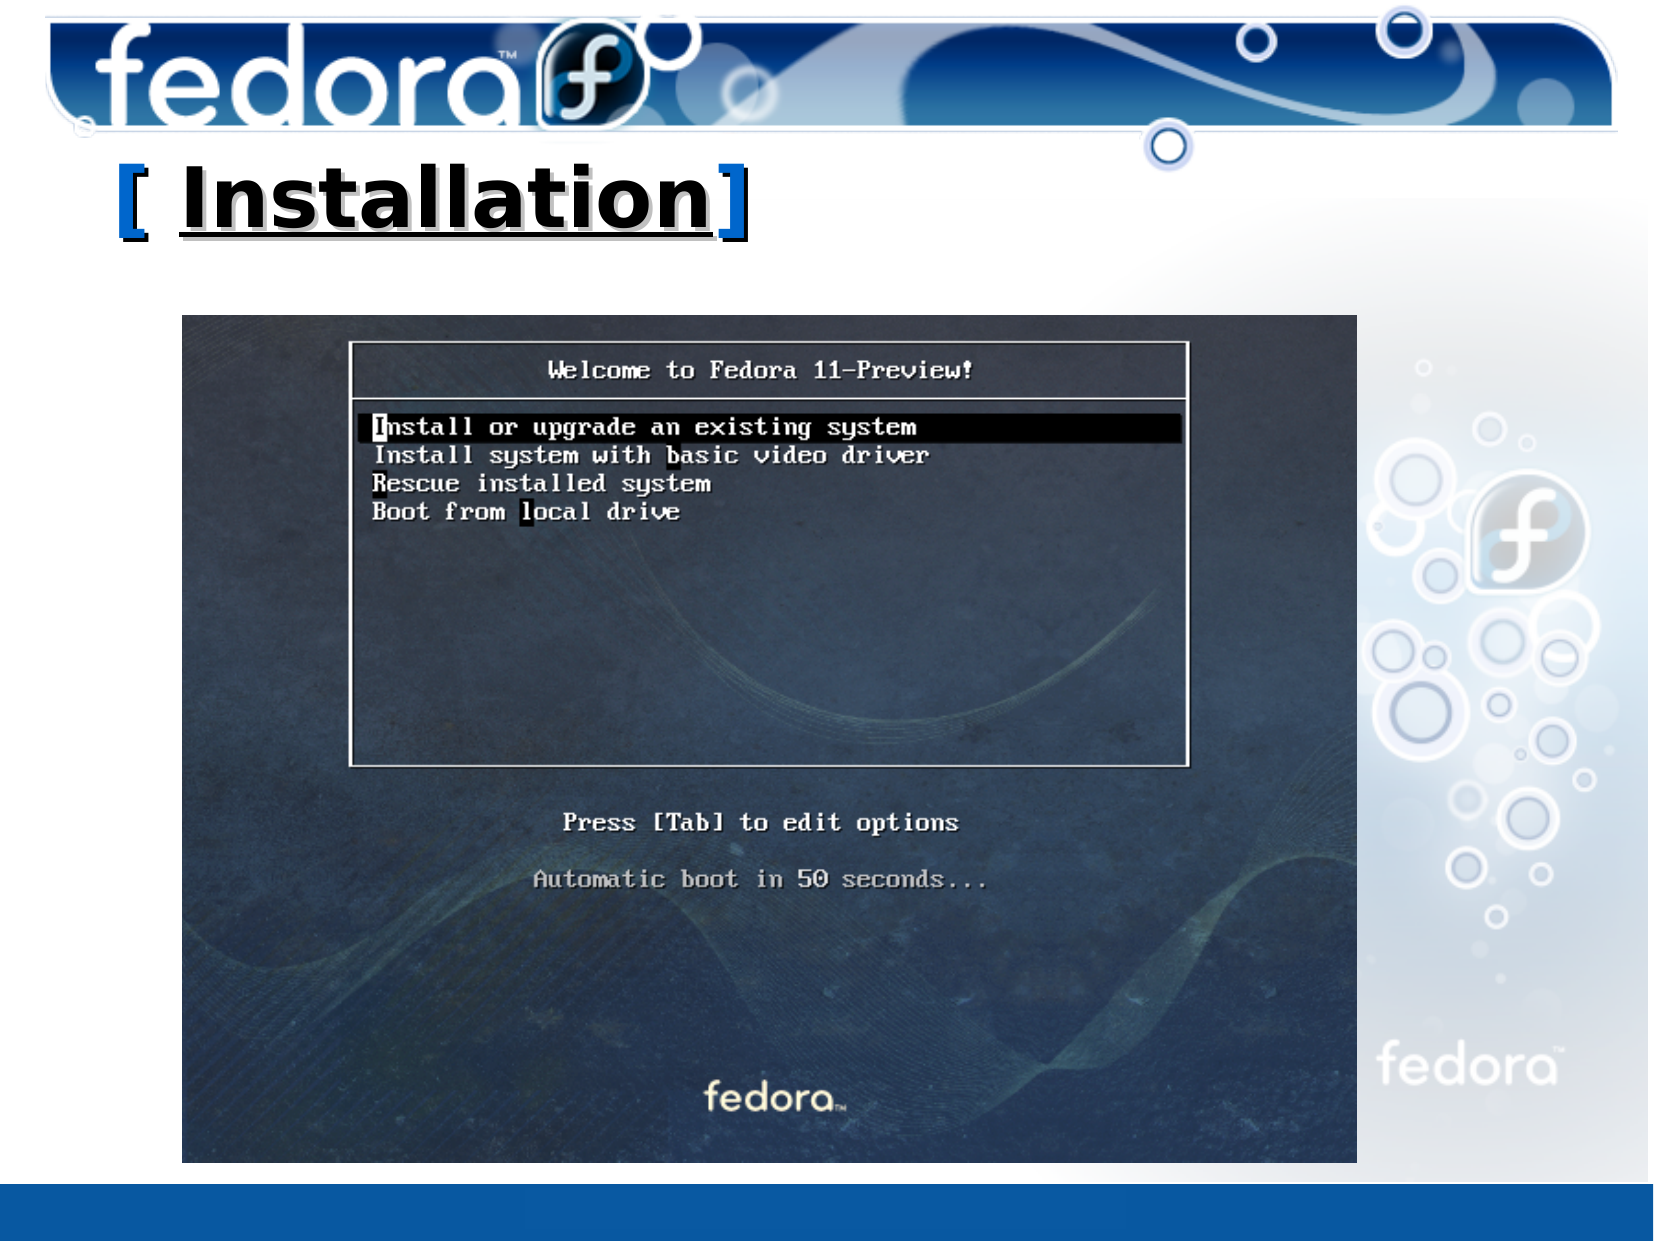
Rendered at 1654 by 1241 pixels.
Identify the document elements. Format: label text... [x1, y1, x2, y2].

picture [182, 198, 1648, 1182]
text_box [ Installation] [112, 150, 752, 248]
picture [0, 1184, 1654, 1241]
picture [45, 2, 1618, 177]
